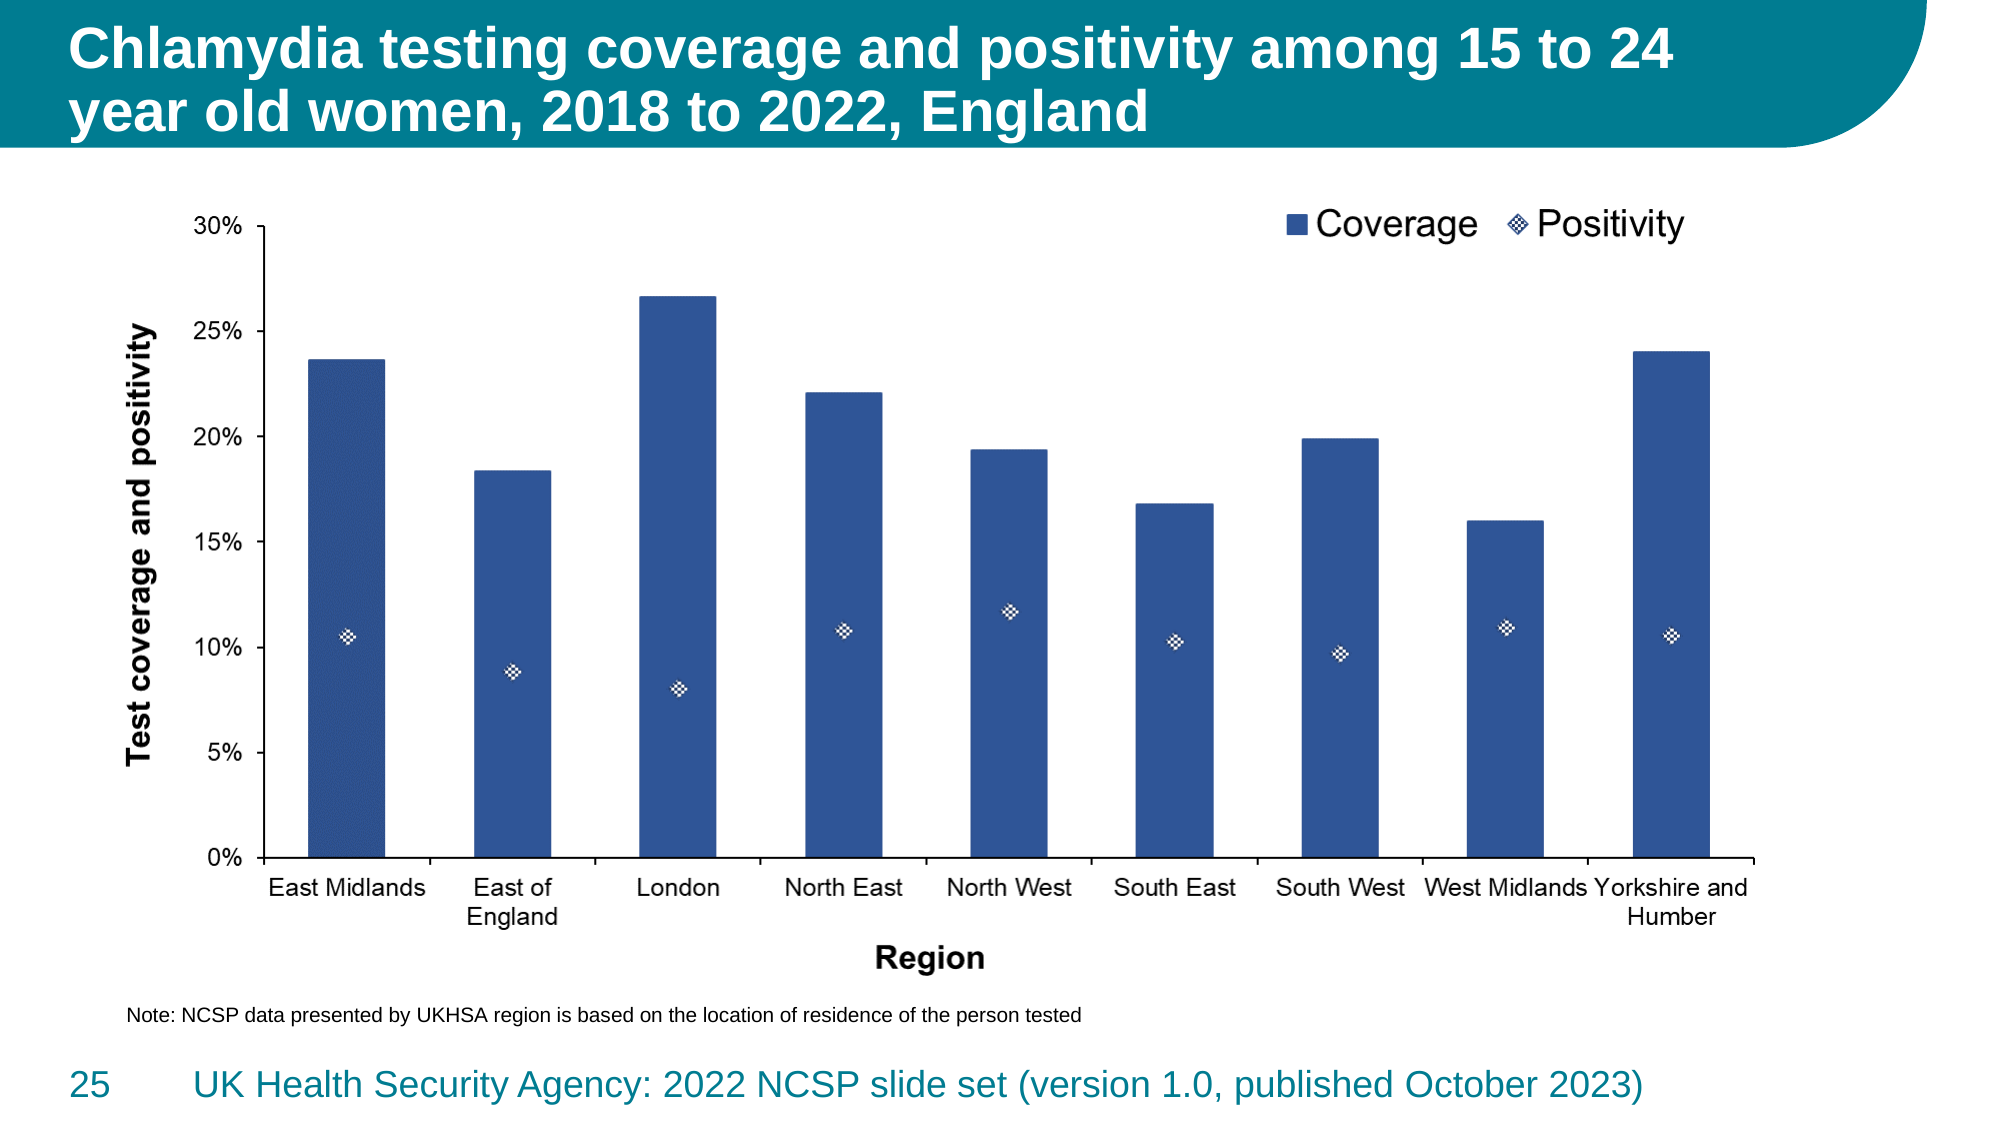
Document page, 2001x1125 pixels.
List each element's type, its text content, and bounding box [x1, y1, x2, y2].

text_box UK Health Security Agency: 2022 NCSP slide set (version 1.0, published October 2023) [177, 1053, 1820, 1113]
picture [111, 159, 1779, 987]
text_box Note: NCSP data presented by UKHSA region is based on the location of residence of the person tested [111, 994, 1128, 1034]
title Chlamydia testing coverage and positivity among 15 to 24 year old women, 2018 to 2022, England [53, 10, 1779, 131]
text_box [54, 1053, 152, 1112]
